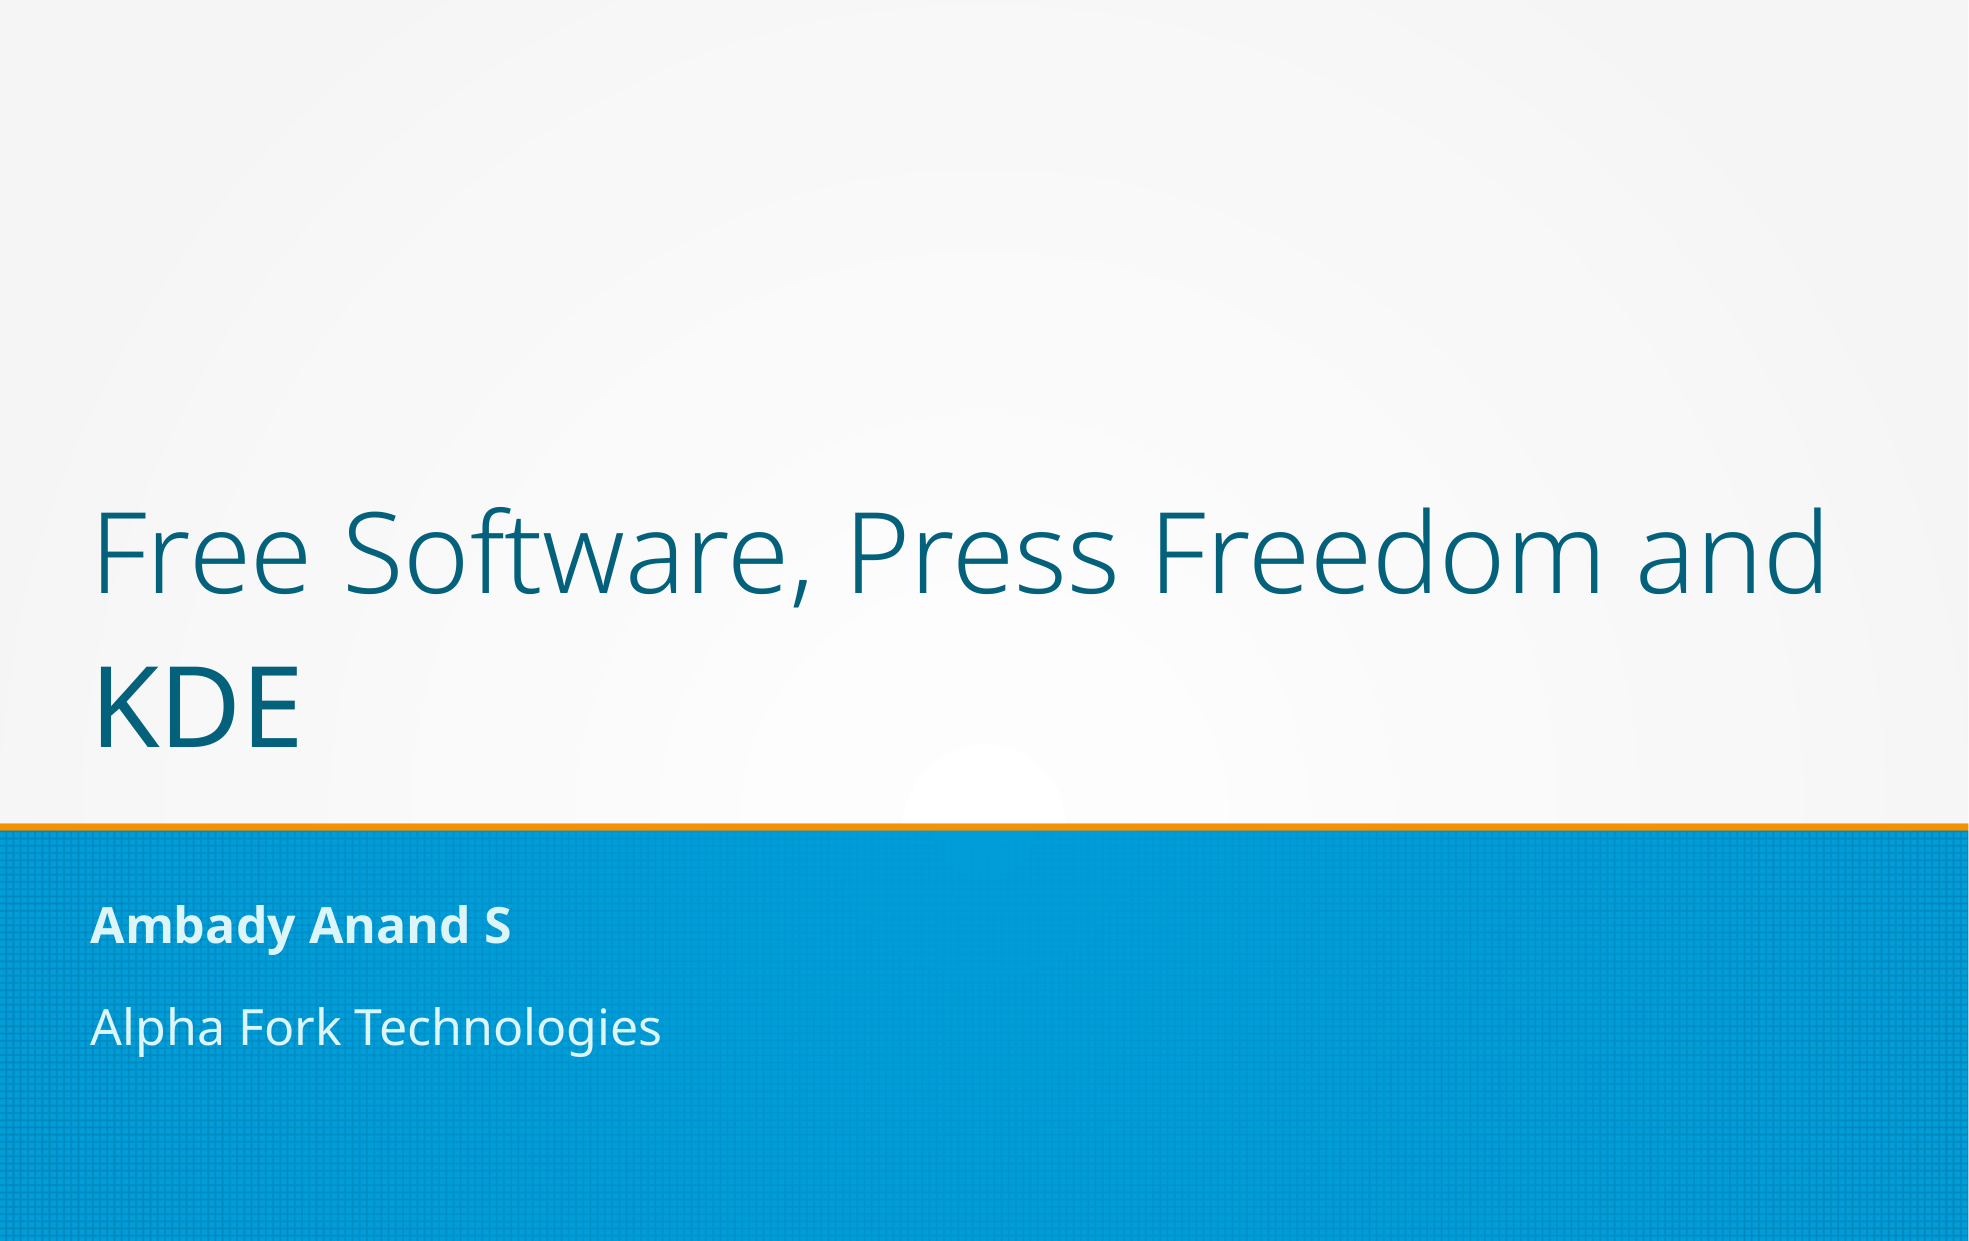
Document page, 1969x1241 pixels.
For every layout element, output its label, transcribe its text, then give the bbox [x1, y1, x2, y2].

picture [0, 0, 1969, 830]
title Free Software, Press Freedom and KDE [90, 49, 1862, 781]
subtitle Ambady Anand S Alpha Fork Technologies [90, 855, 1861, 1111]
